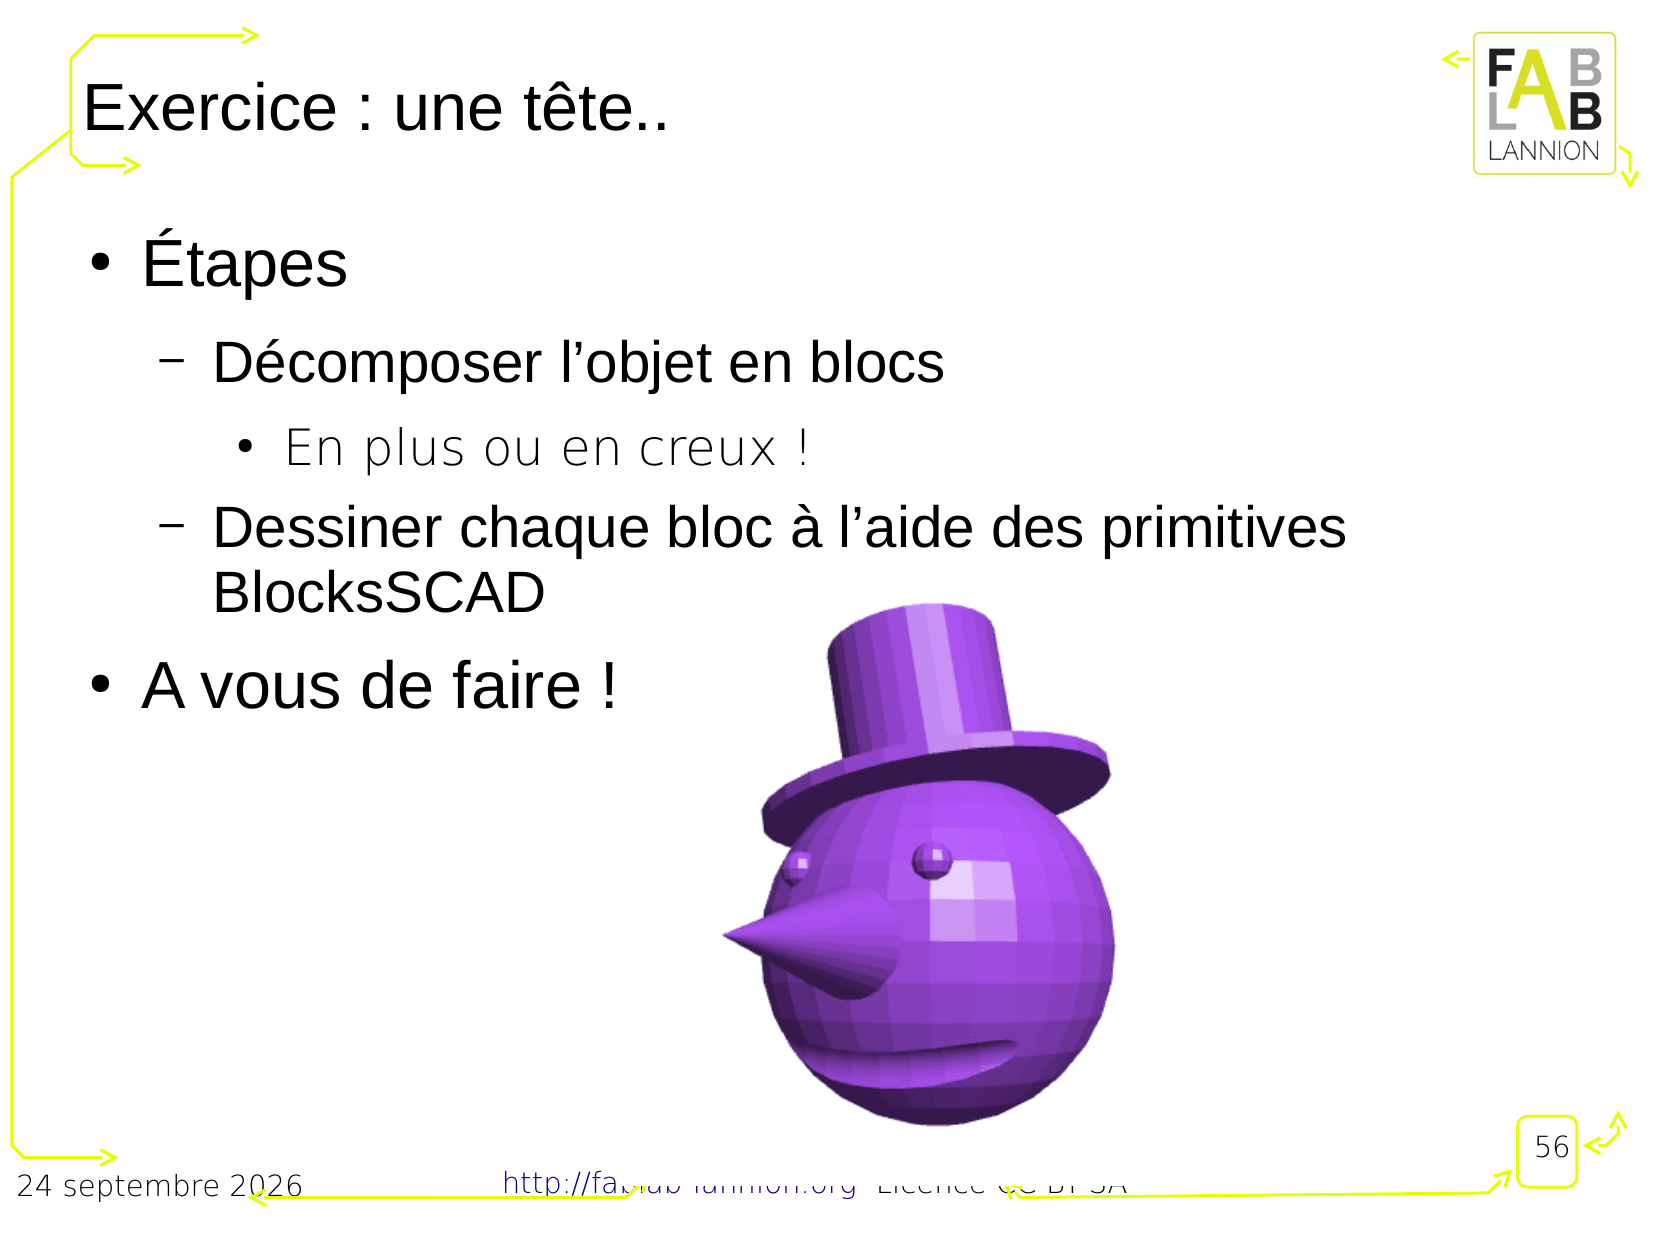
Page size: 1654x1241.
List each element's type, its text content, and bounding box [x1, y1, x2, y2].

list Étapes Décomposer l’objet en blocs En plus ou en creux ! Dessiner chaque bloc à l’aide des primitives BlocksSCAD A vous de faire ! [70, 225, 1560, 945]
picture [620, 590, 1229, 1186]
title Exercice : une tête.. [82, 49, 1441, 166]
picture [1470, 29, 1619, 178]
